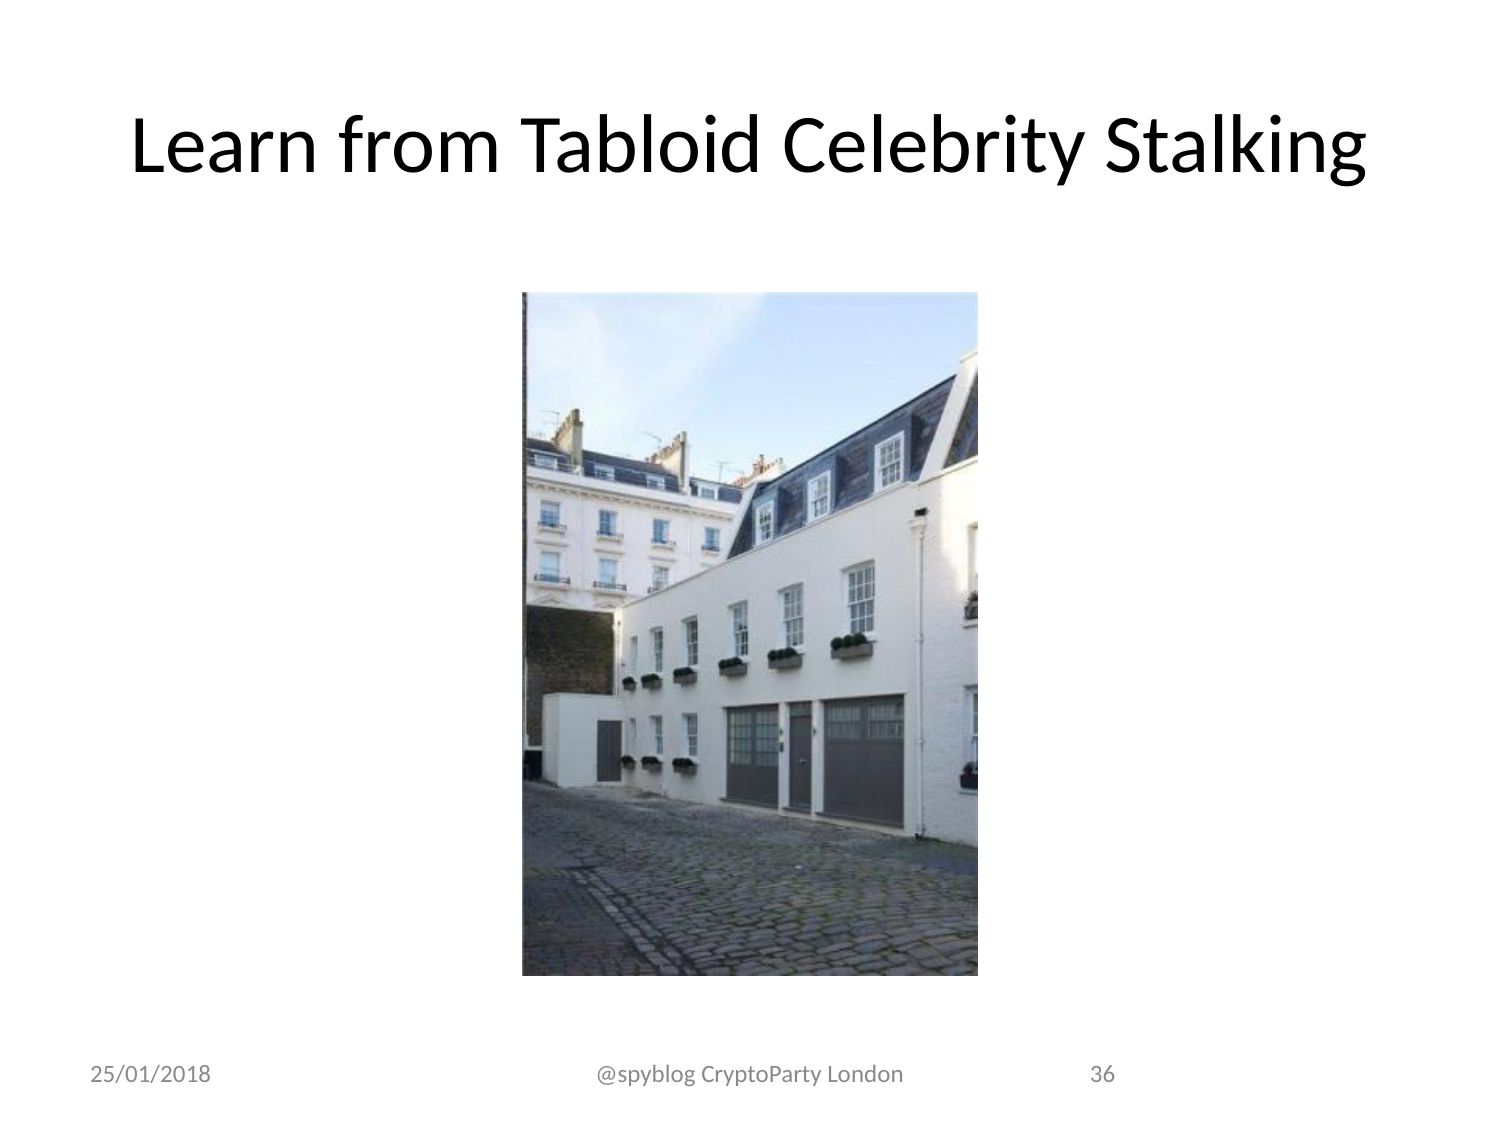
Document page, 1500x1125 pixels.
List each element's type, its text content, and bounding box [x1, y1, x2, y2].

text_box ‹#› [1074, 1042, 1426, 1103]
text_box 25/01/2018 [75, 1042, 426, 1103]
text_box @spyblog CryptoParty London [512, 1042, 988, 1103]
picture [522, 292, 978, 976]
title Learn from Tabloid Celebrity Stalking [75, 45, 1426, 233]
